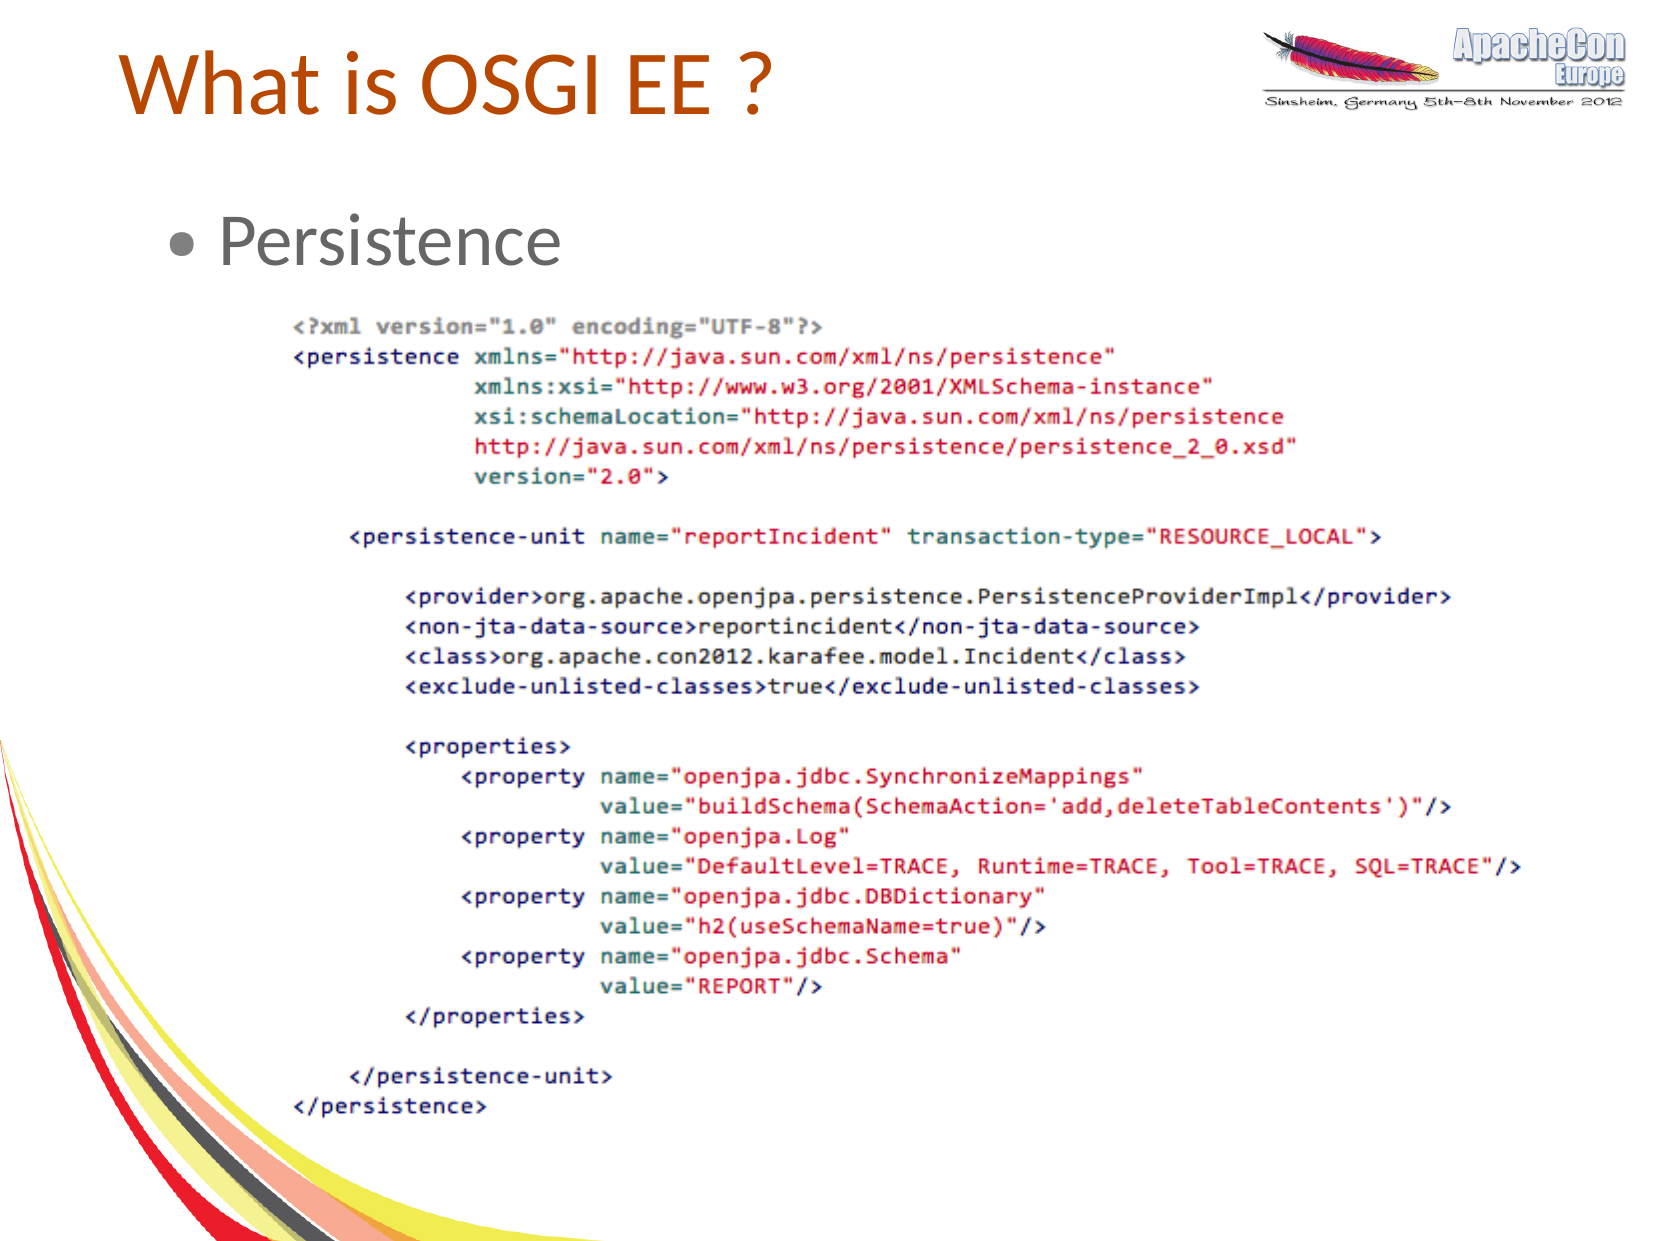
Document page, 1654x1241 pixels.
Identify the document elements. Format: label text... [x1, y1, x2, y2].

picture [0, 0, 1654, 1241]
title What is OSGI EE ? [59, 35, 1418, 148]
list Persistence [147, 209, 1595, 1063]
